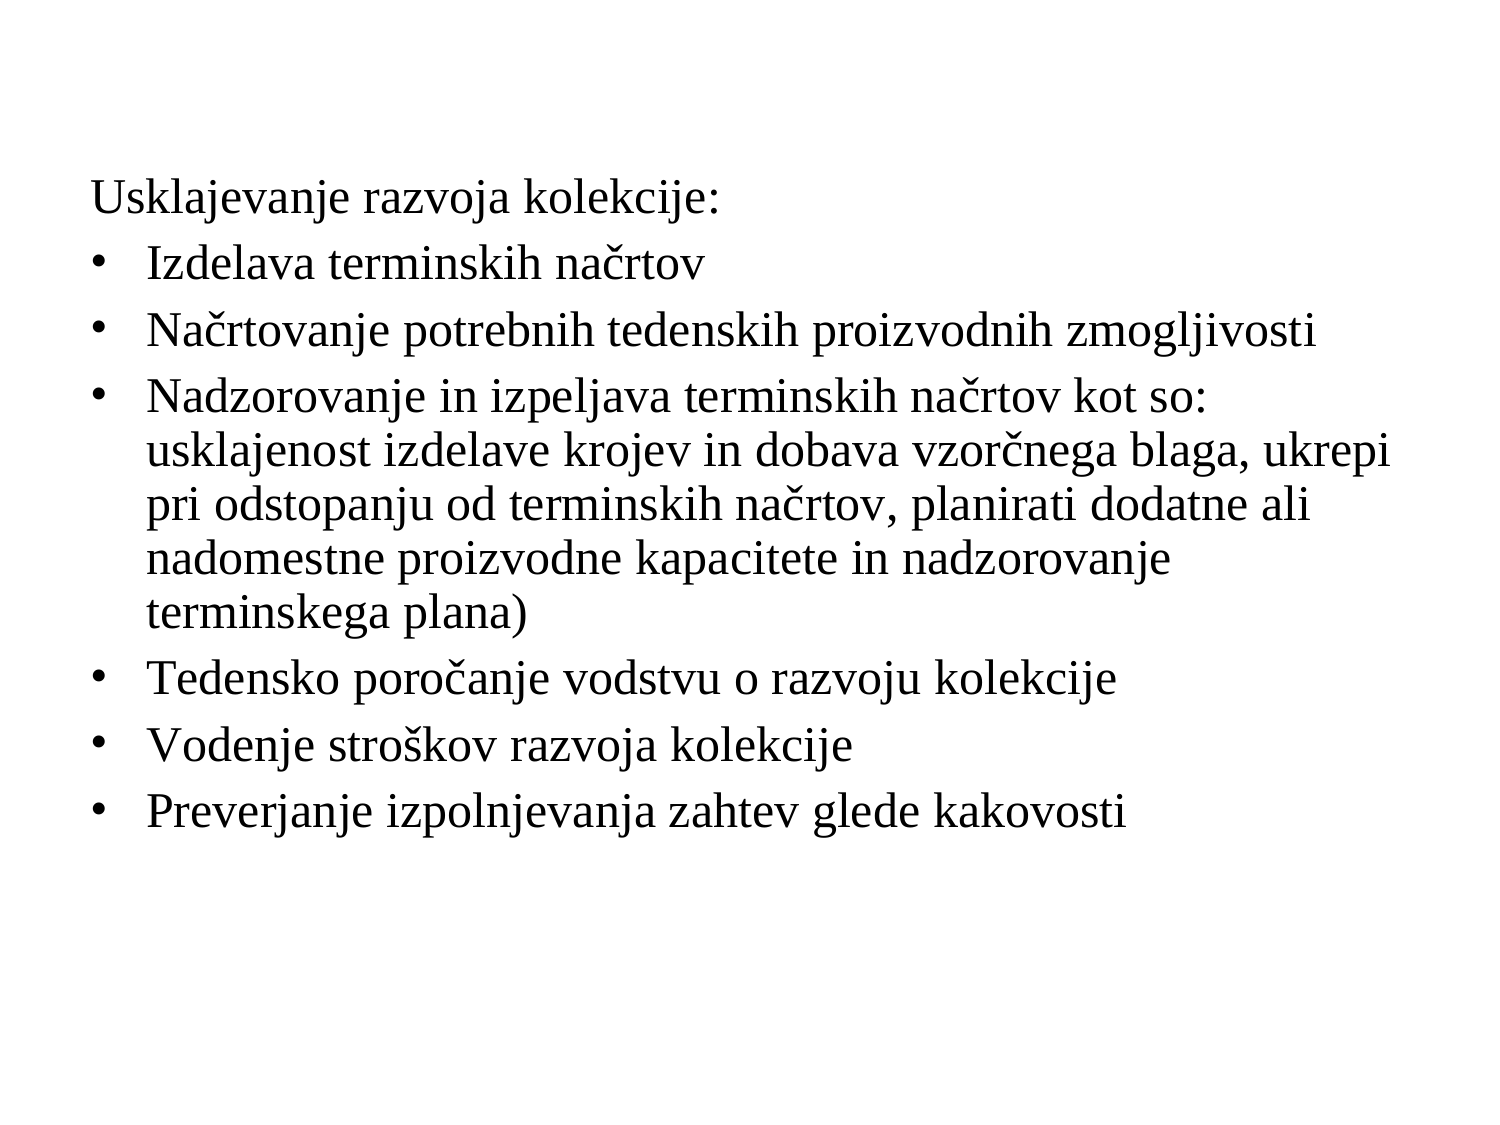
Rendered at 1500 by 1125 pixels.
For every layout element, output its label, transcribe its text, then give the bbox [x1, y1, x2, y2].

list Usklajevanje razvoja kolekcije: Izdelava terminskih načrtov Načrtovanje potrebnih tedenskih proizvodnih zmogljivosti Nadzorovanje in izpeljava terminskih načrtov kot so: usklajenost izdelave krojev in dobava vzorčnega blaga, ukrepi pri odstopanju od terminskih načrtov, planirati dodatne ali nadomestne proizvodne kapacitete in nadzorovanje terminskega plana) Tedensko poročanje vodstvu o razvoju kolekcije Vodenje stroškov razvoja kolekcije Preverjanje izpolnjevanja zahtev glede kakovosti [75, 90, 1426, 1005]
